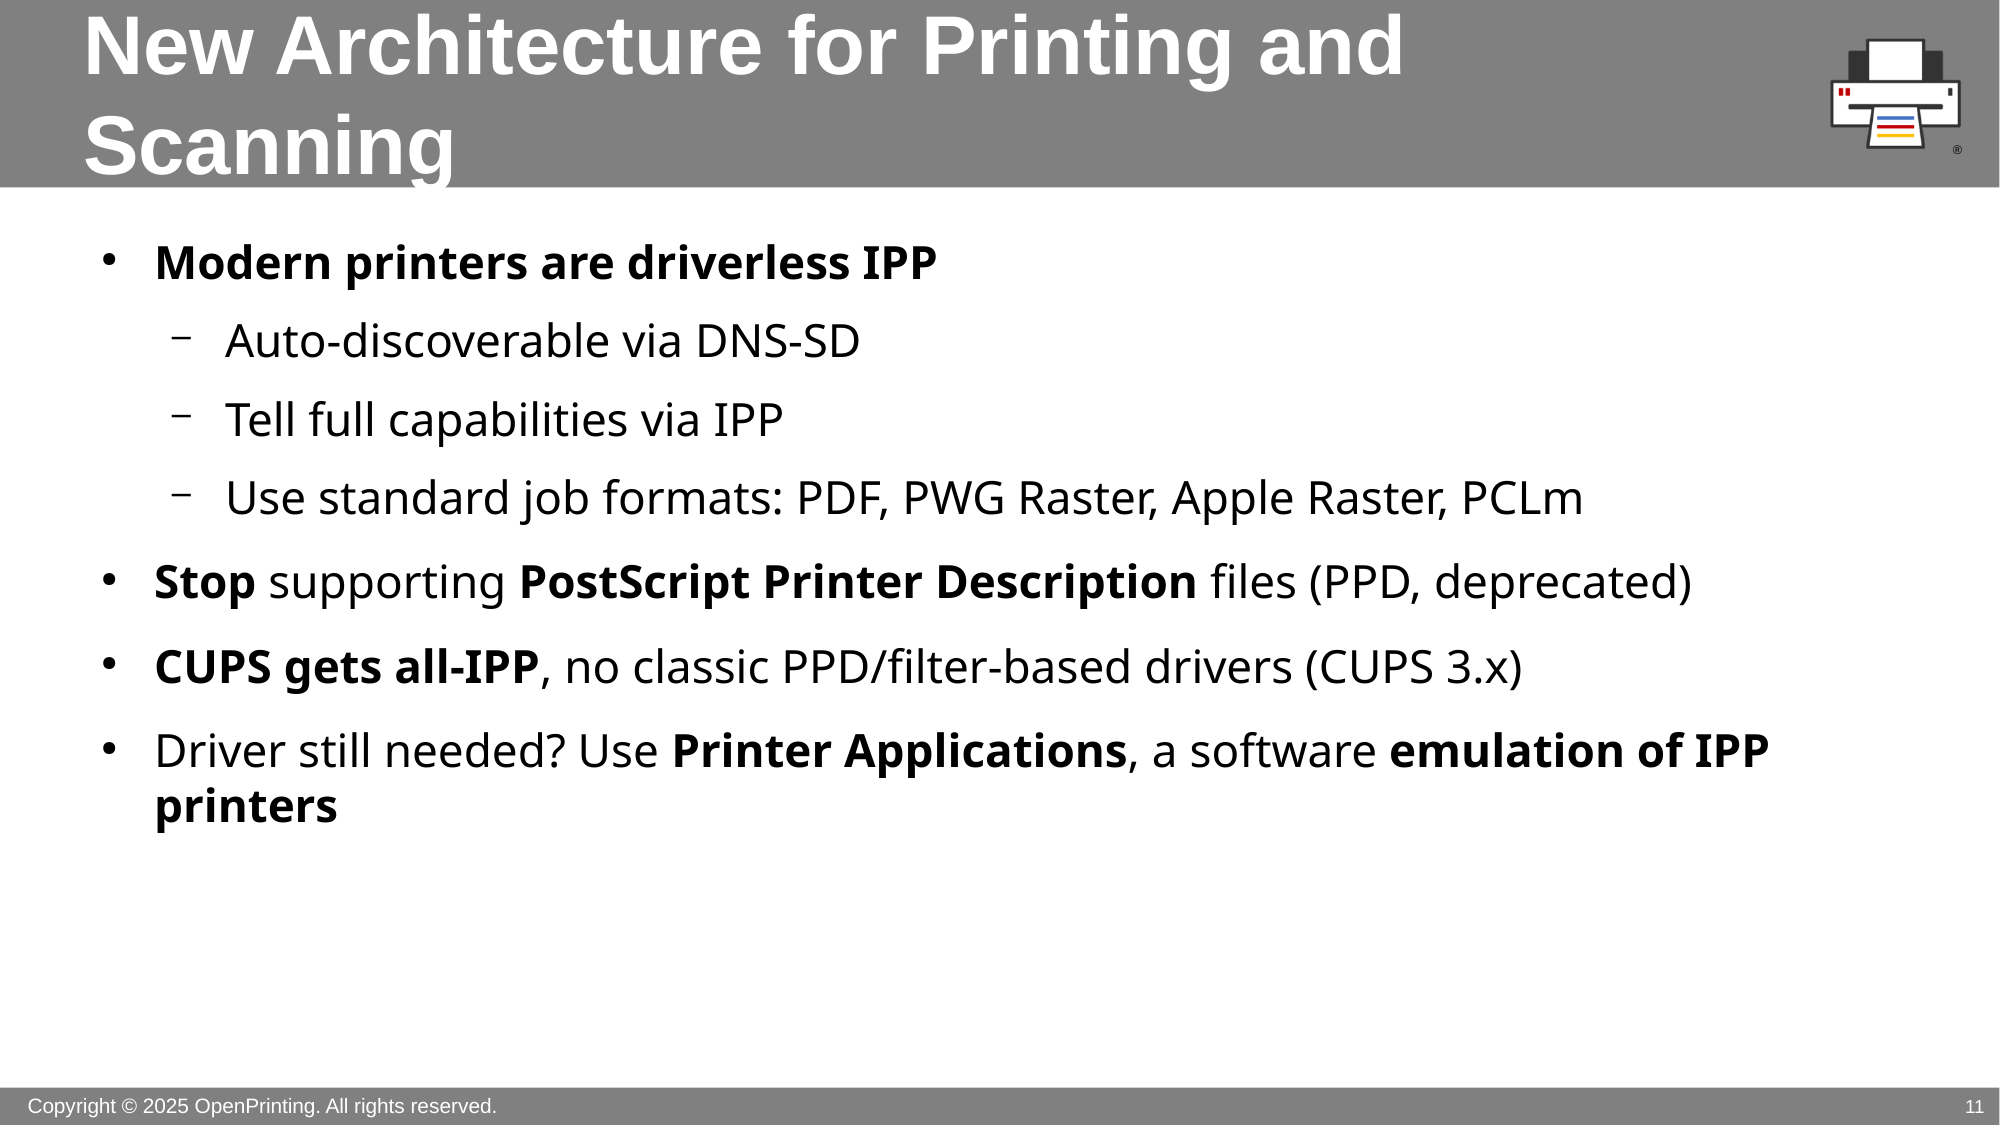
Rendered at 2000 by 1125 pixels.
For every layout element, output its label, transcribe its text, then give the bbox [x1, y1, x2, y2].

list Modern printers are driverless IPP Auto-discoverable via DNS-SD Tell full capabilities via IPP Use standard job formats: PDF, PWG Raster, Apple Raster, PCLm Stop supporting PostScript Printer Description files (PPD, deprecated) CUPS gets all-IPP, no classic PPD/filter-based drivers (CUPS 3.x) Driver still needed? Use Printer Applications, a software emulation of IPP printers [75, 224, 1936, 1067]
picture [1825, 33, 1966, 154]
title New Architecture for Printing and Scanning [75, 7, 1786, 175]
